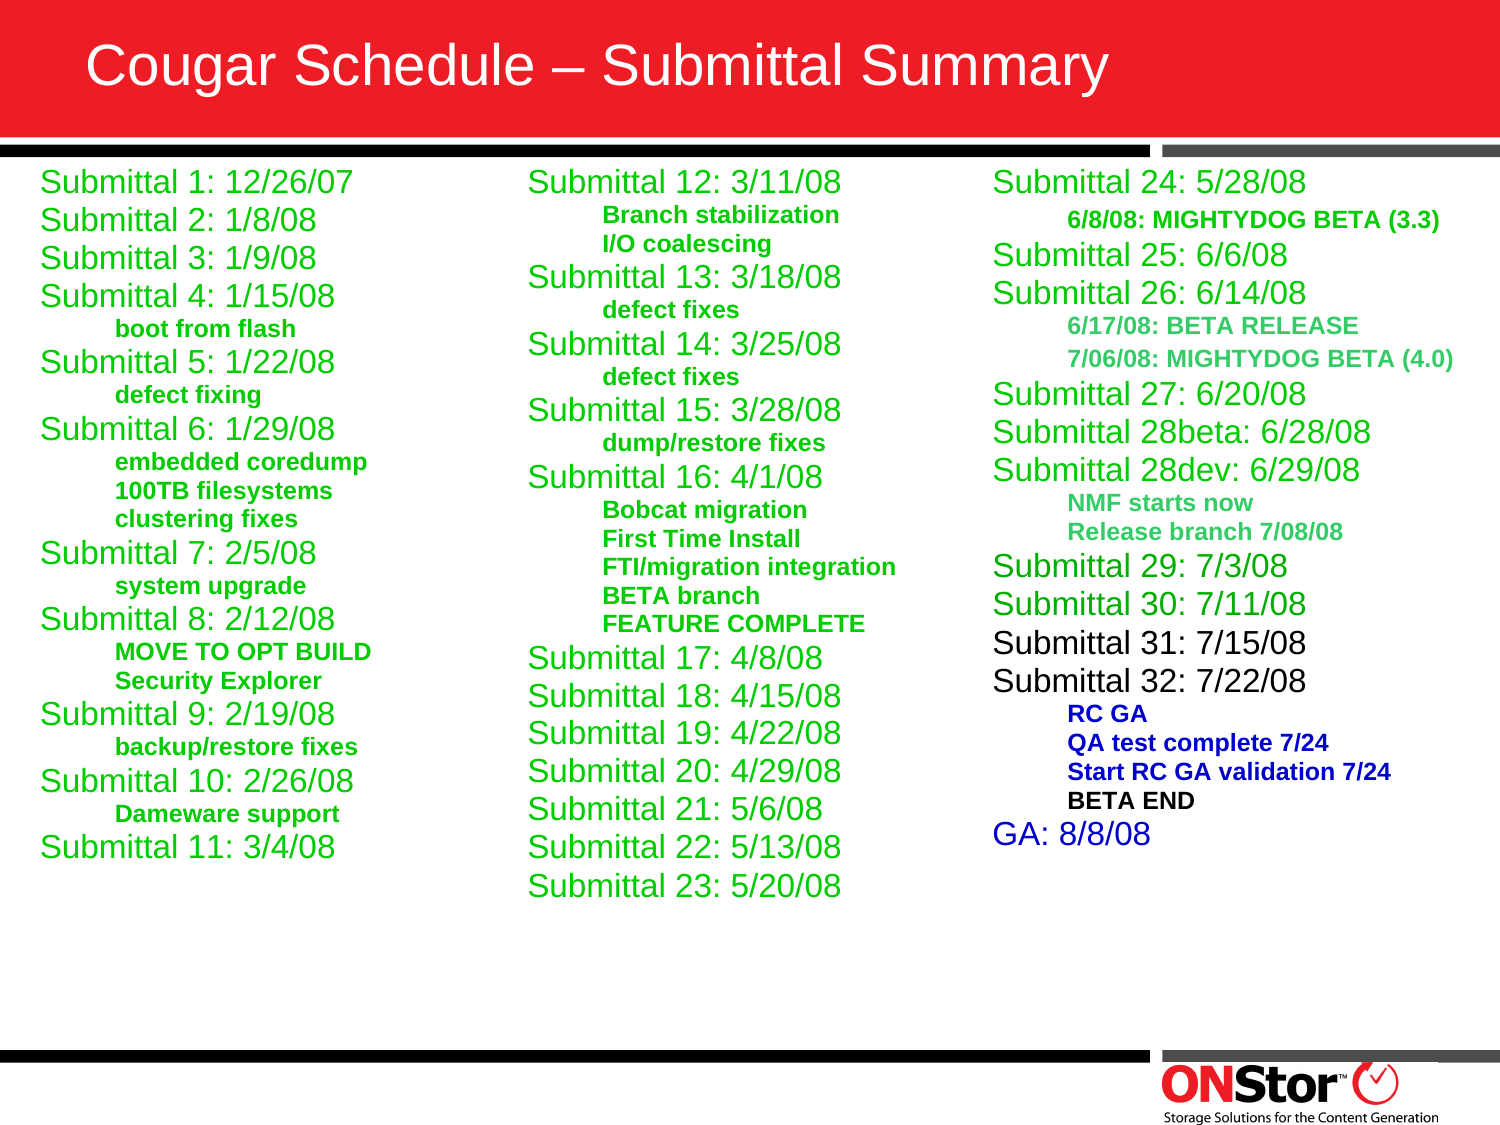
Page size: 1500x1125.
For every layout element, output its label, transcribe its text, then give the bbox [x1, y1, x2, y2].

text_box Submittal 24: 5/28/08 6/8/08: MIGHTYDOG BETA (3.3)‏ Submittal 25: 6/6/08 Submittal 26: 6/14/08 6/17/08: BETA RELEASE 7/06/08: MIGHTYDOG BETA (4.0)‏ Submittal 27: 6/20/08 Submittal 28beta: 6/28/08 Submittal 28dev: 6/29/08 NMF starts now Release branch 7/08/08 Submittal 29: 7/3/08 Submittal 30: 7/11/08 Submittal 31: 7/15/08 Submittal 32: 7/22/08 RC GA QA test complete 7/24 Start RC GA validation 7/24 BETA END GA: 8/8/08 [962, 162, 1500, 1100]
title Cougar Schedule – Submittal Summary [85, 7, 1500, 130]
picture [1162, 1100, 1438, 1125]
text_box Submittal 12: 3/11/08 Branch stabilization I/O coalescing Submittal 13: 3/18/08 defect fixes Submittal 14: 3/25/08 defect fixes Submittal 15: 3/28/08 dump/restore fixes Submittal 16: 4/1/08 Bobcat migration First Time Install FTI/migration integration BETA branch FEATURE COMPLETE Submittal 17: 4/8/08 Submittal 18: 4/15/08 Submittal 19: 4/22/08 Submittal 20: 4/29/08 Submittal 21: 5/6/08 Submittal 22: 5/13/08 Submittal 23: 5/20/08 [512, 162, 962, 1038]
text_box Submittal 1: 12/26/07 Submittal 2: 1/8/08 Submittal 3: 1/9/08 Submittal 4: 1/15/08 boot from flash Submittal 5: 1/22/08 defect fixing Submittal 6: 1/29/08 embedded coredump 100TB filesystems clustering fixes Submittal 7: 2/5/08 system upgrade Submittal 8: 2/12/08 MOVE TO OPT BUILD Security Explorer Submittal 9: 2/19/08 backup/restore fixes Submittal 10: 2/26/08 Dameware support Submittal 11: 3/4/08 [24, 162, 488, 938]
